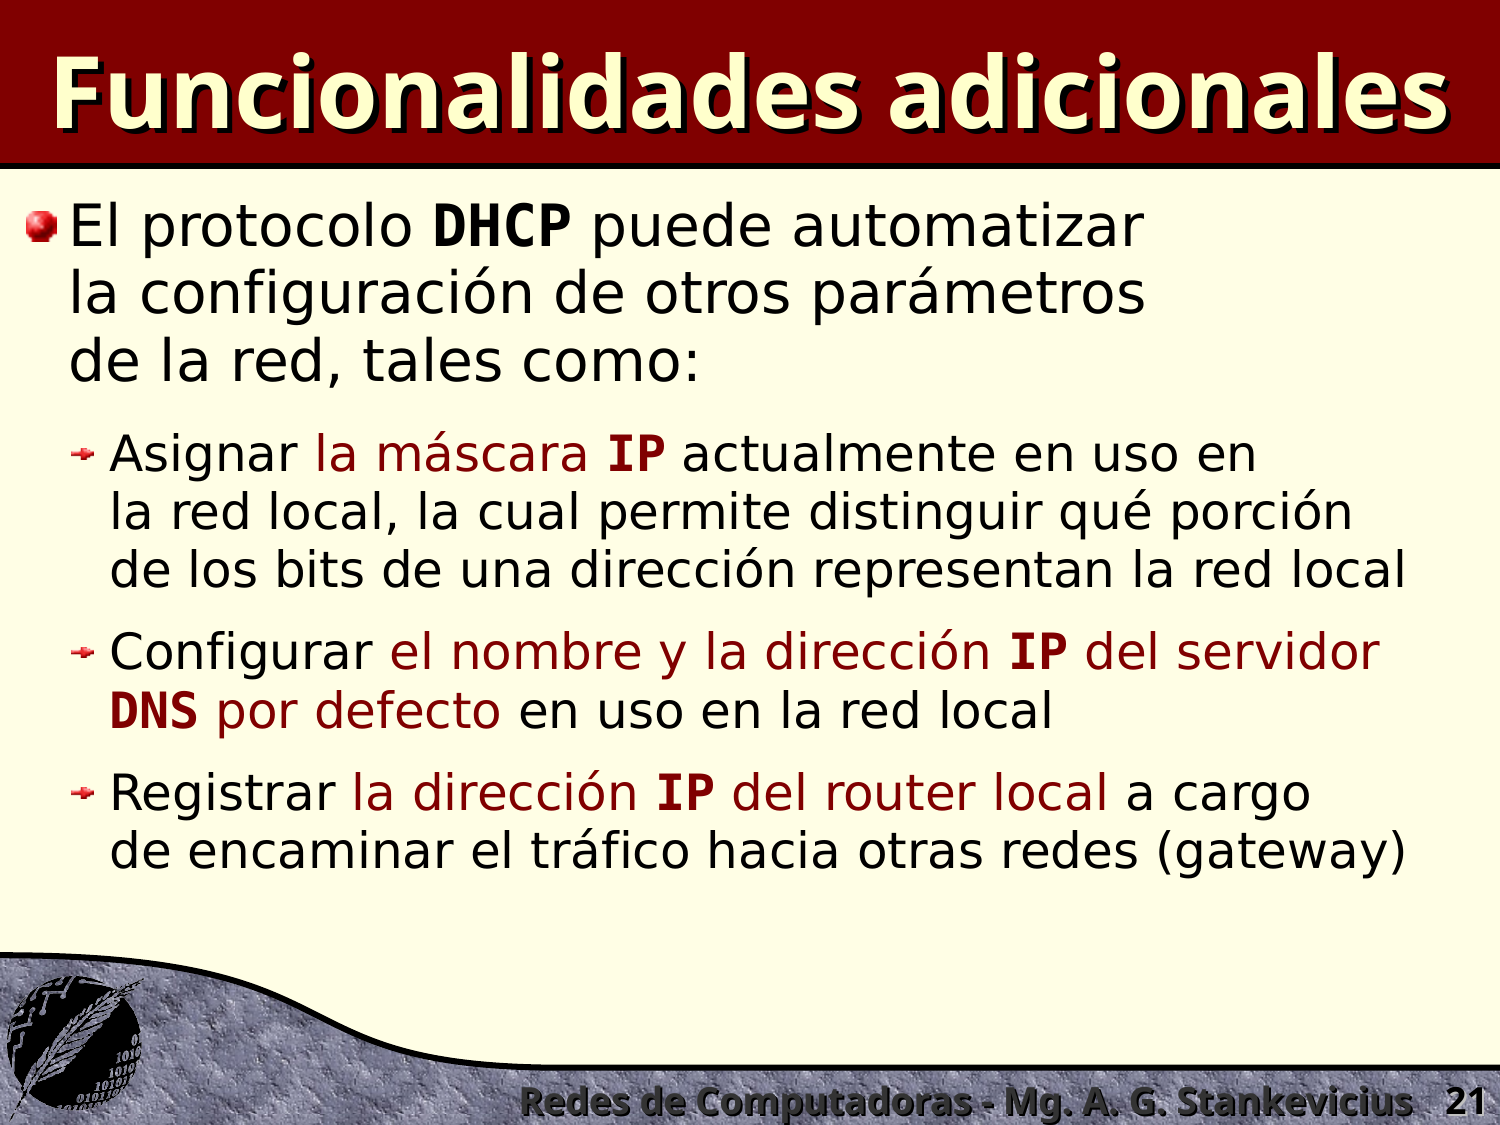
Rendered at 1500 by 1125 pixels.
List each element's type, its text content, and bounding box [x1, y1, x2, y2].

picture [790, 1100, 795, 1110]
list El protocolo DHCP puede automatizar la configuración de otros parámetros de la red, tales como: Asignar la máscara IP actualmente en uso en la red local, la cual permite distinguir qué porción de los bits de una dirección representan la red local Configurar el nombre y la dirección IP del servidor DNS por defecto en uso en la red local Registrar la dirección IP del router local a cargo de encaminar el tráfico hacia otras redes (gateway) [11, 192, 1486, 921]
picture [1047, 1100, 1054, 1110]
title Funcionalidades adicionales [15, 5, 1485, 160]
picture [0, 959, 1500, 1125]
